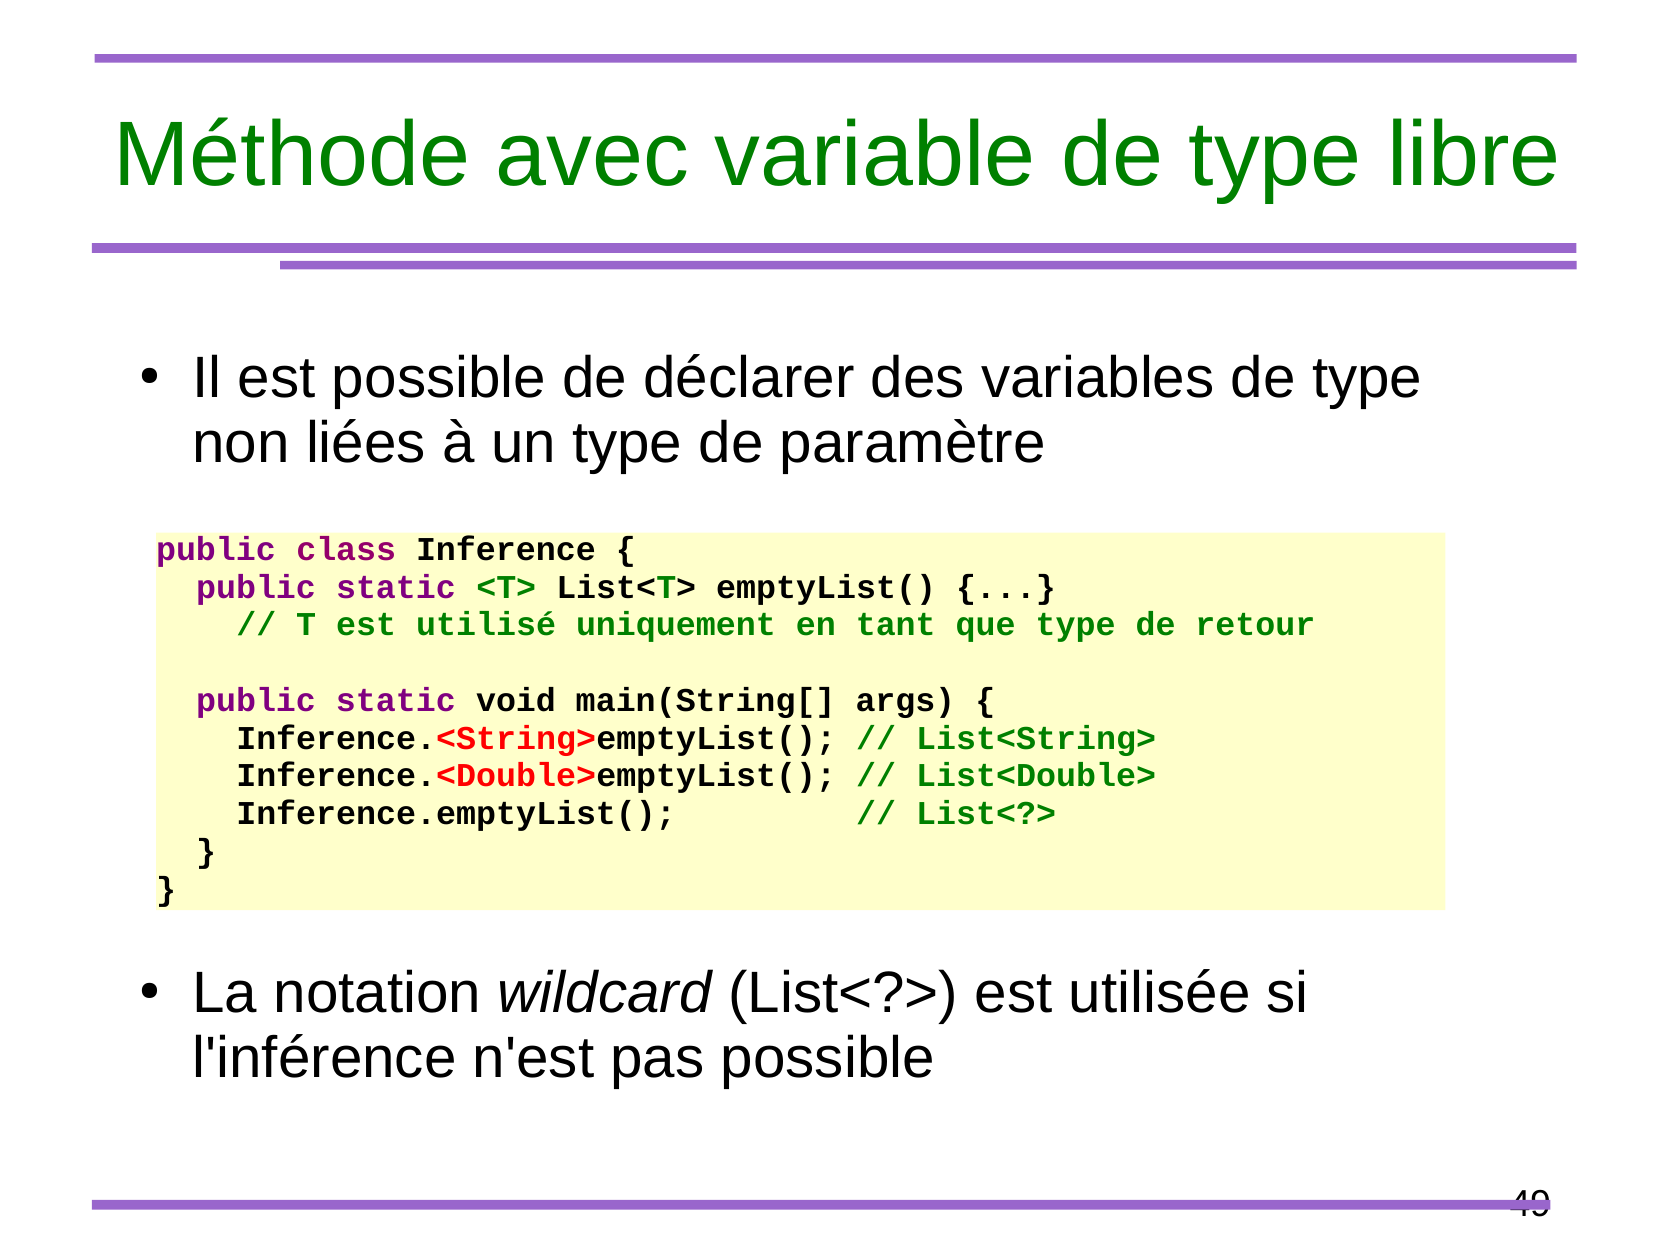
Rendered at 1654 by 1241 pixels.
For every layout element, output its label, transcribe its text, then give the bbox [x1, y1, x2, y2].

list Il est possible de déclarer des variables de type non liées à un type de paramètre La notation wildcard (List<?>) est utilisée si l'inférence n'est pas possible [121, 344, 1534, 1127]
text_box public class Inference { public static <T> List<T> emptyList() {...} // T est utilisé uniquement en tant que type de retour public static void main(String[] args) { Inference.<String>emptyList(); // List<String> Inference.<Double>emptyList(); // List<Double> Inference.emptyList(); // List<?> } } [156, 532, 1446, 911]
title Méthode avec variable de type libre [78, 49, 1563, 257]
